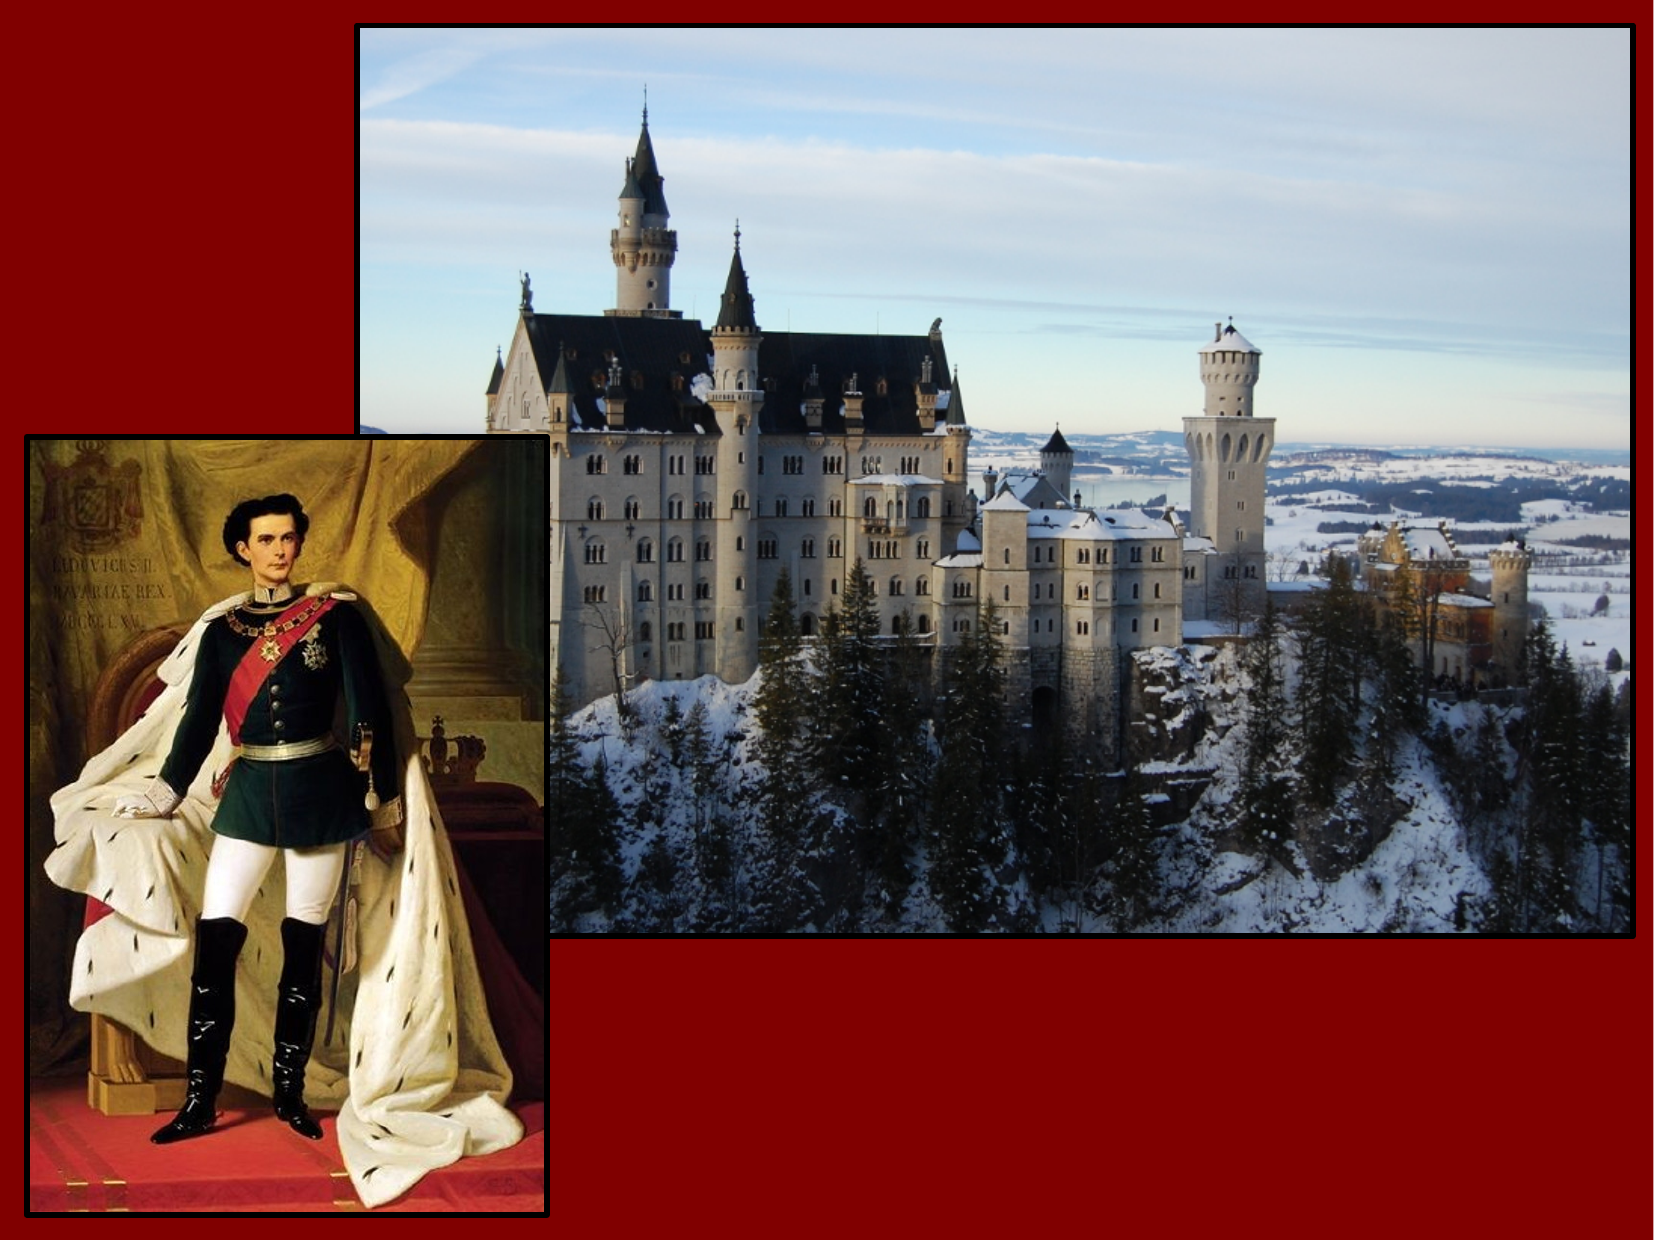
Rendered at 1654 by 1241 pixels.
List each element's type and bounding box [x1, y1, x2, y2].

picture [360, 28, 1630, 934]
picture [29, 439, 544, 1212]
